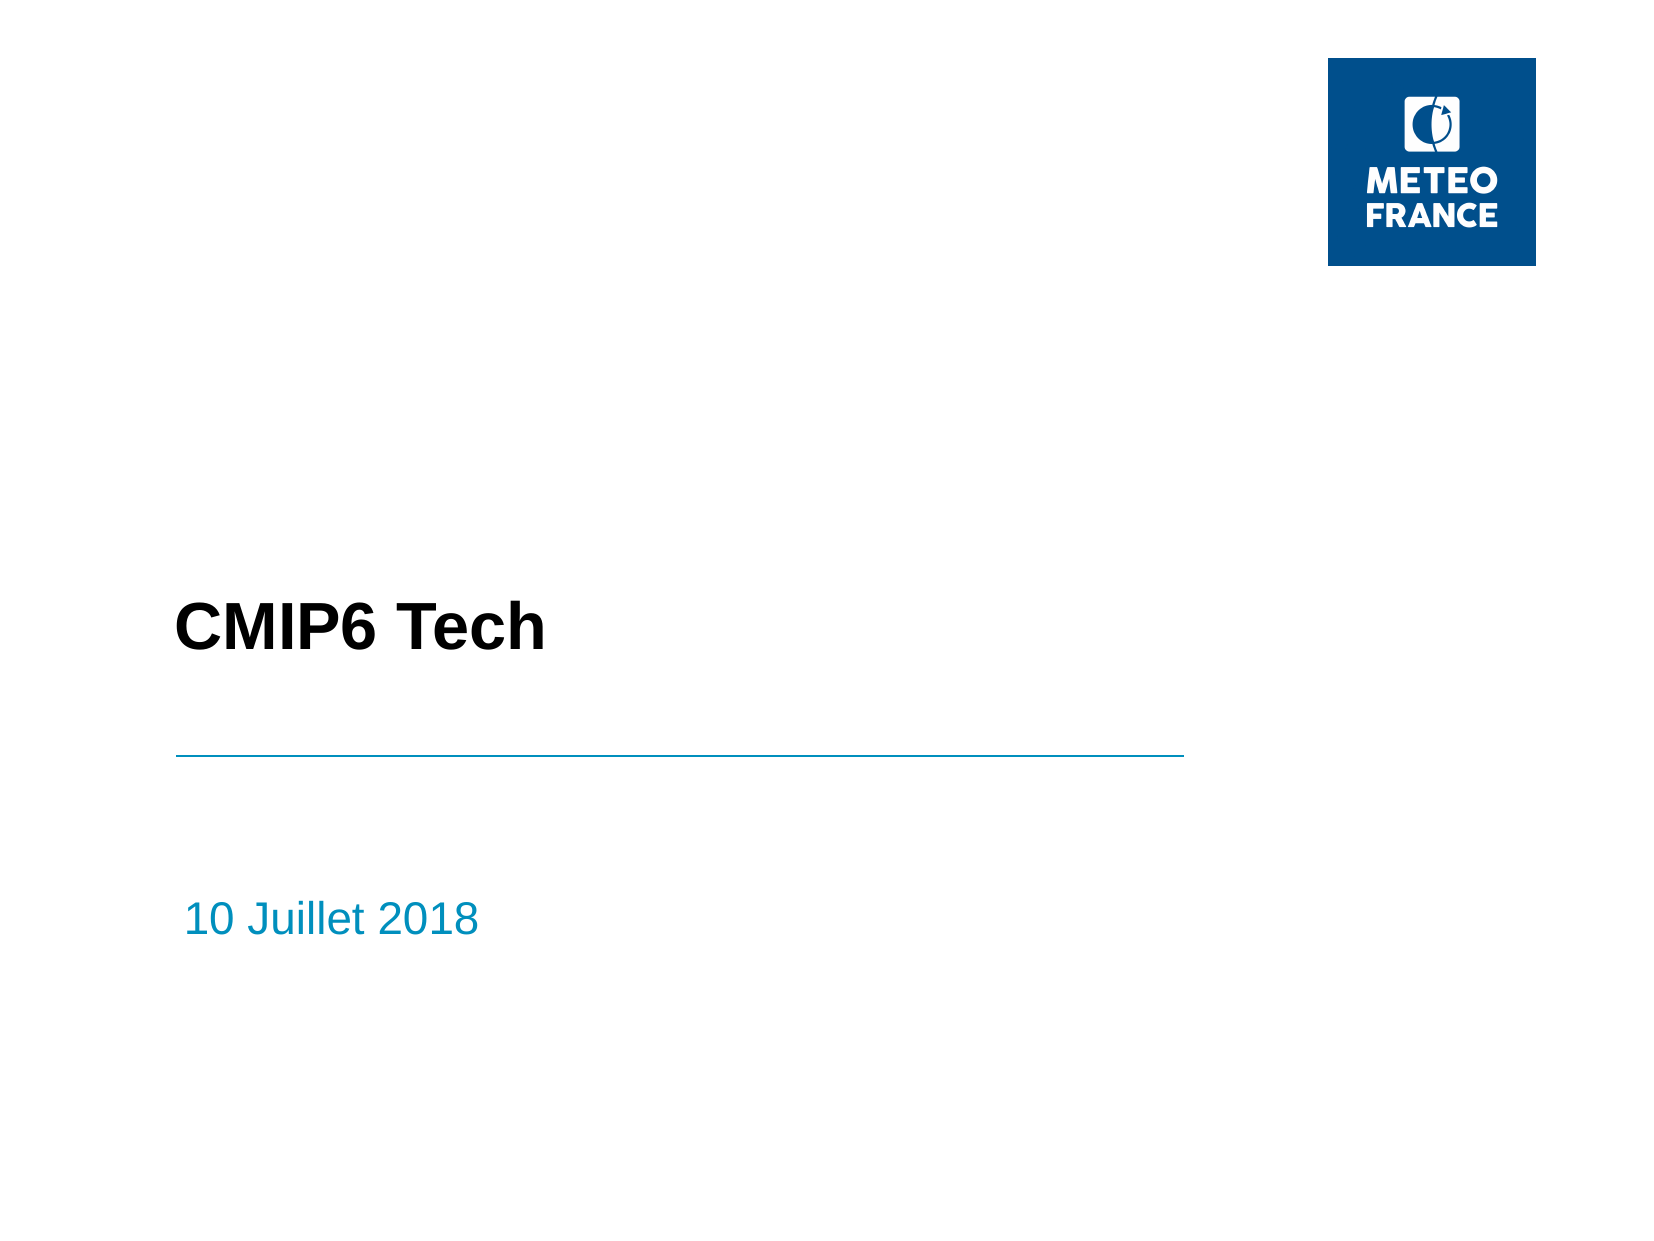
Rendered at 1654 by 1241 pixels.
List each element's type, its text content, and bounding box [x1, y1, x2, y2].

picture [1328, 58, 1536, 266]
title 10 Juillet 2018 [183, 813, 1542, 973]
title CMIP6 Tech [174, 513, 1518, 739]
